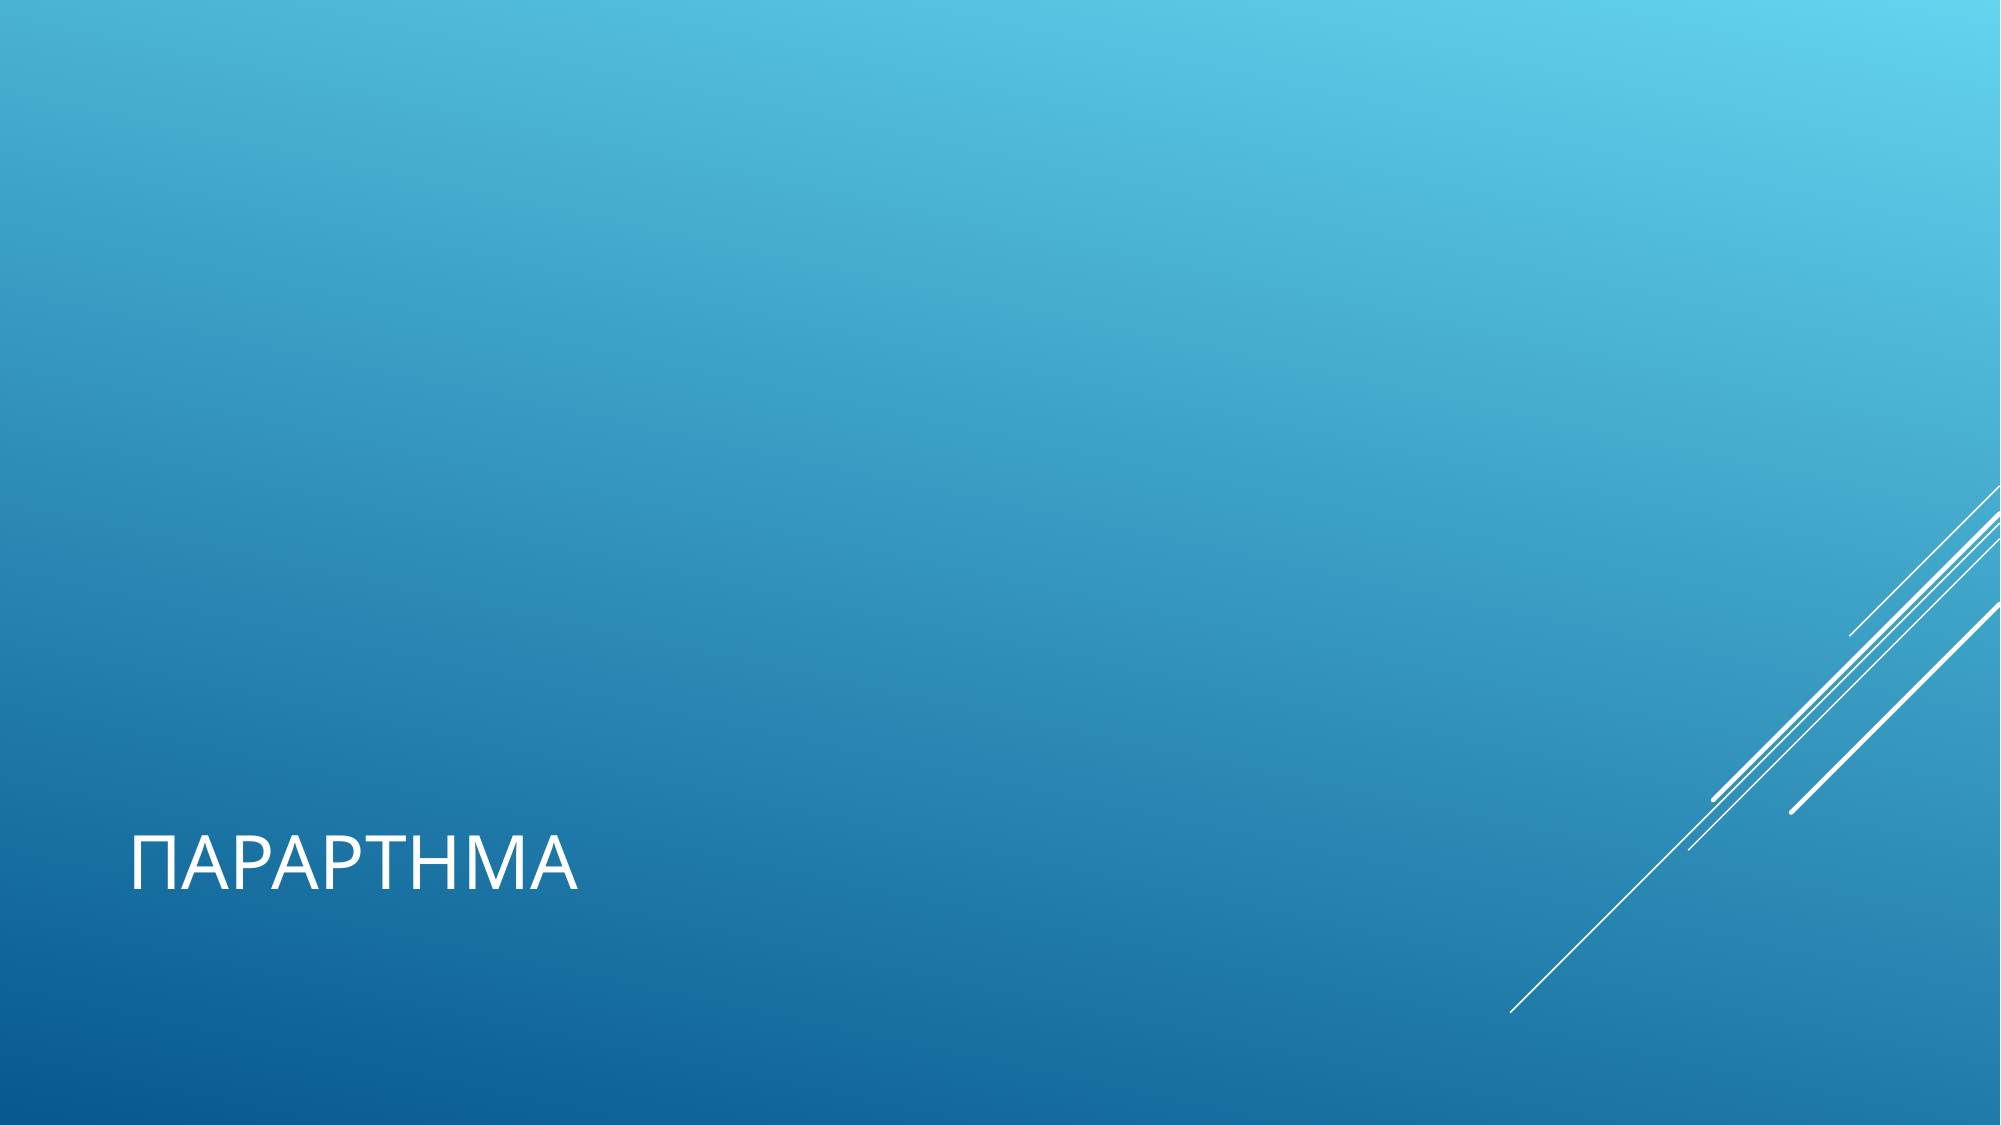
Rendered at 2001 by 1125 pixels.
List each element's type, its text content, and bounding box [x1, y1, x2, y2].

title ΠΑΡΑΡΤΗΜΑ [112, 736, 1513, 984]
